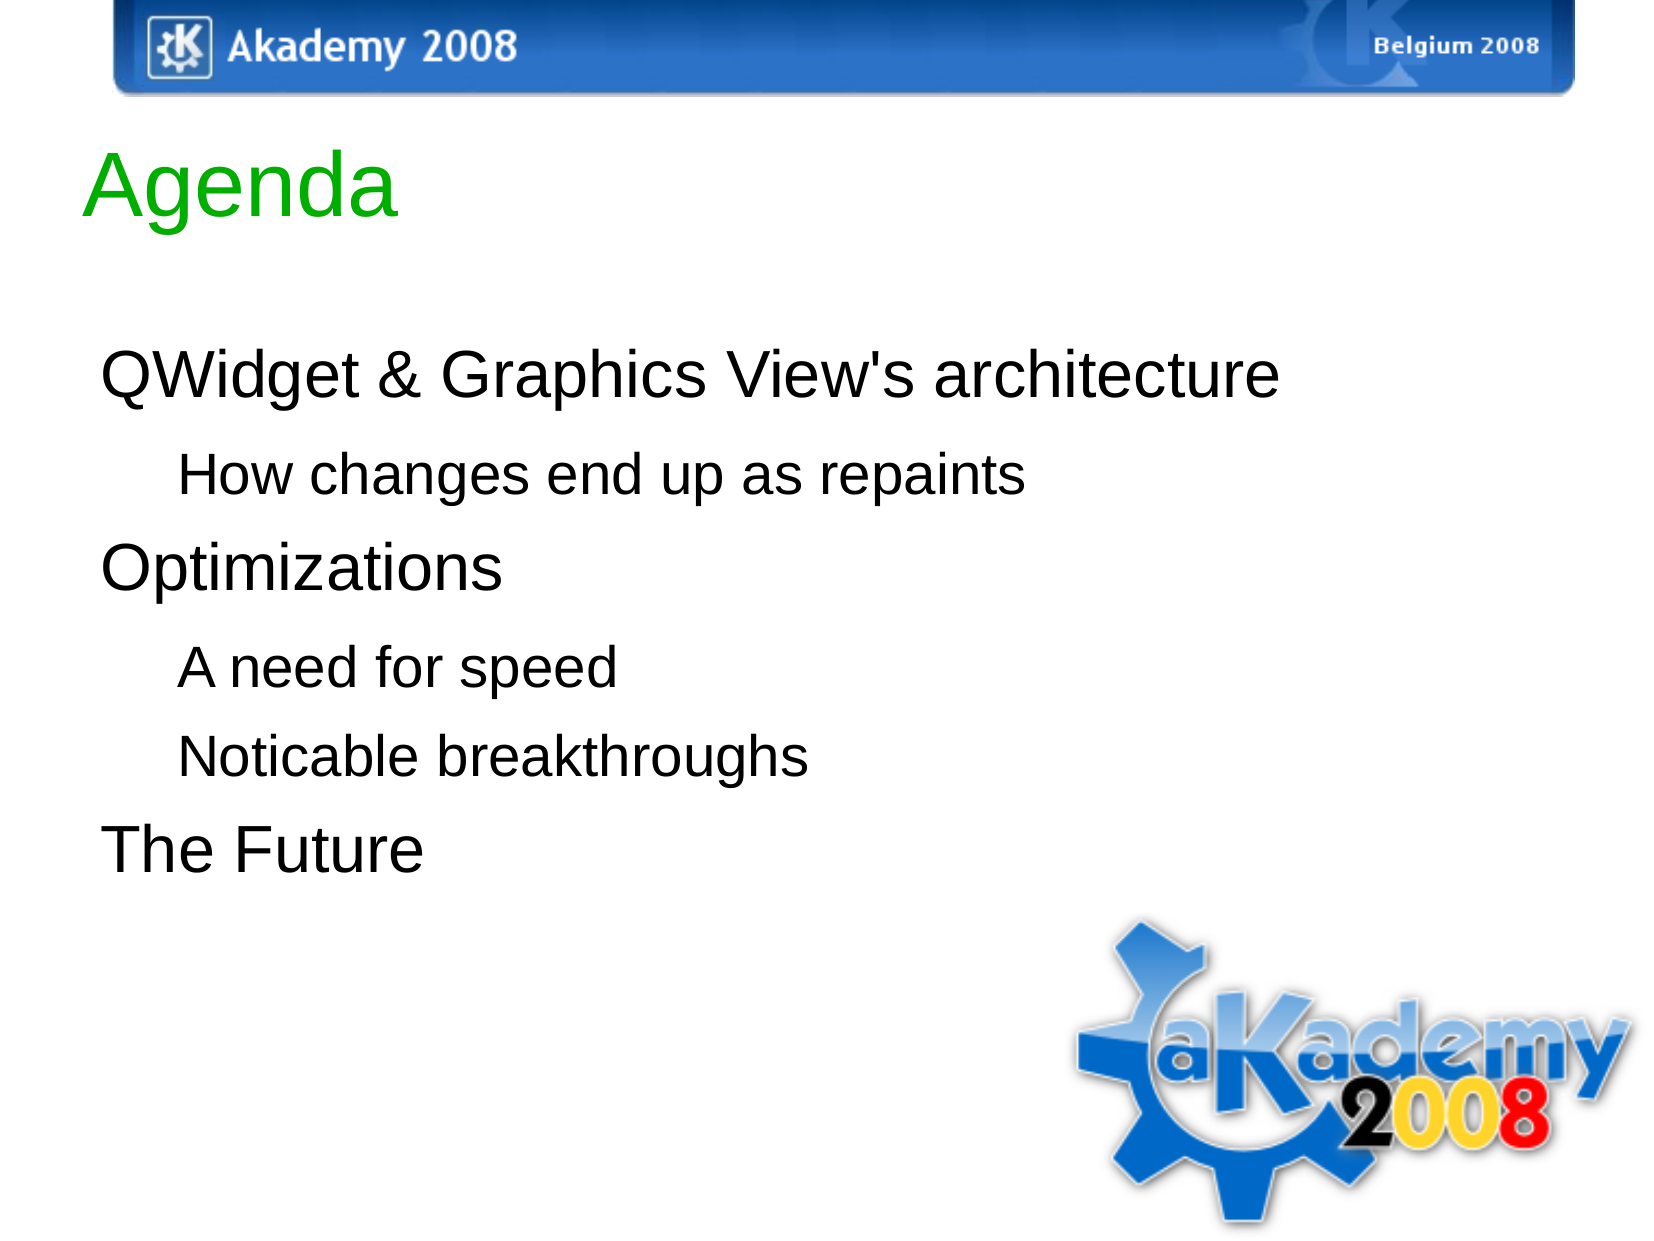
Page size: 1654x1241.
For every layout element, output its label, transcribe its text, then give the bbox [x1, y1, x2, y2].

title Agenda [82, 112, 1571, 257]
picture [1053, 913, 1654, 1241]
list QWidget & Graphics View's architecture How changes end up as repaints Optimizations A need for speed Noticable breakthroughs The Future [82, 337, 1571, 1109]
picture [112, 0, 1575, 98]
